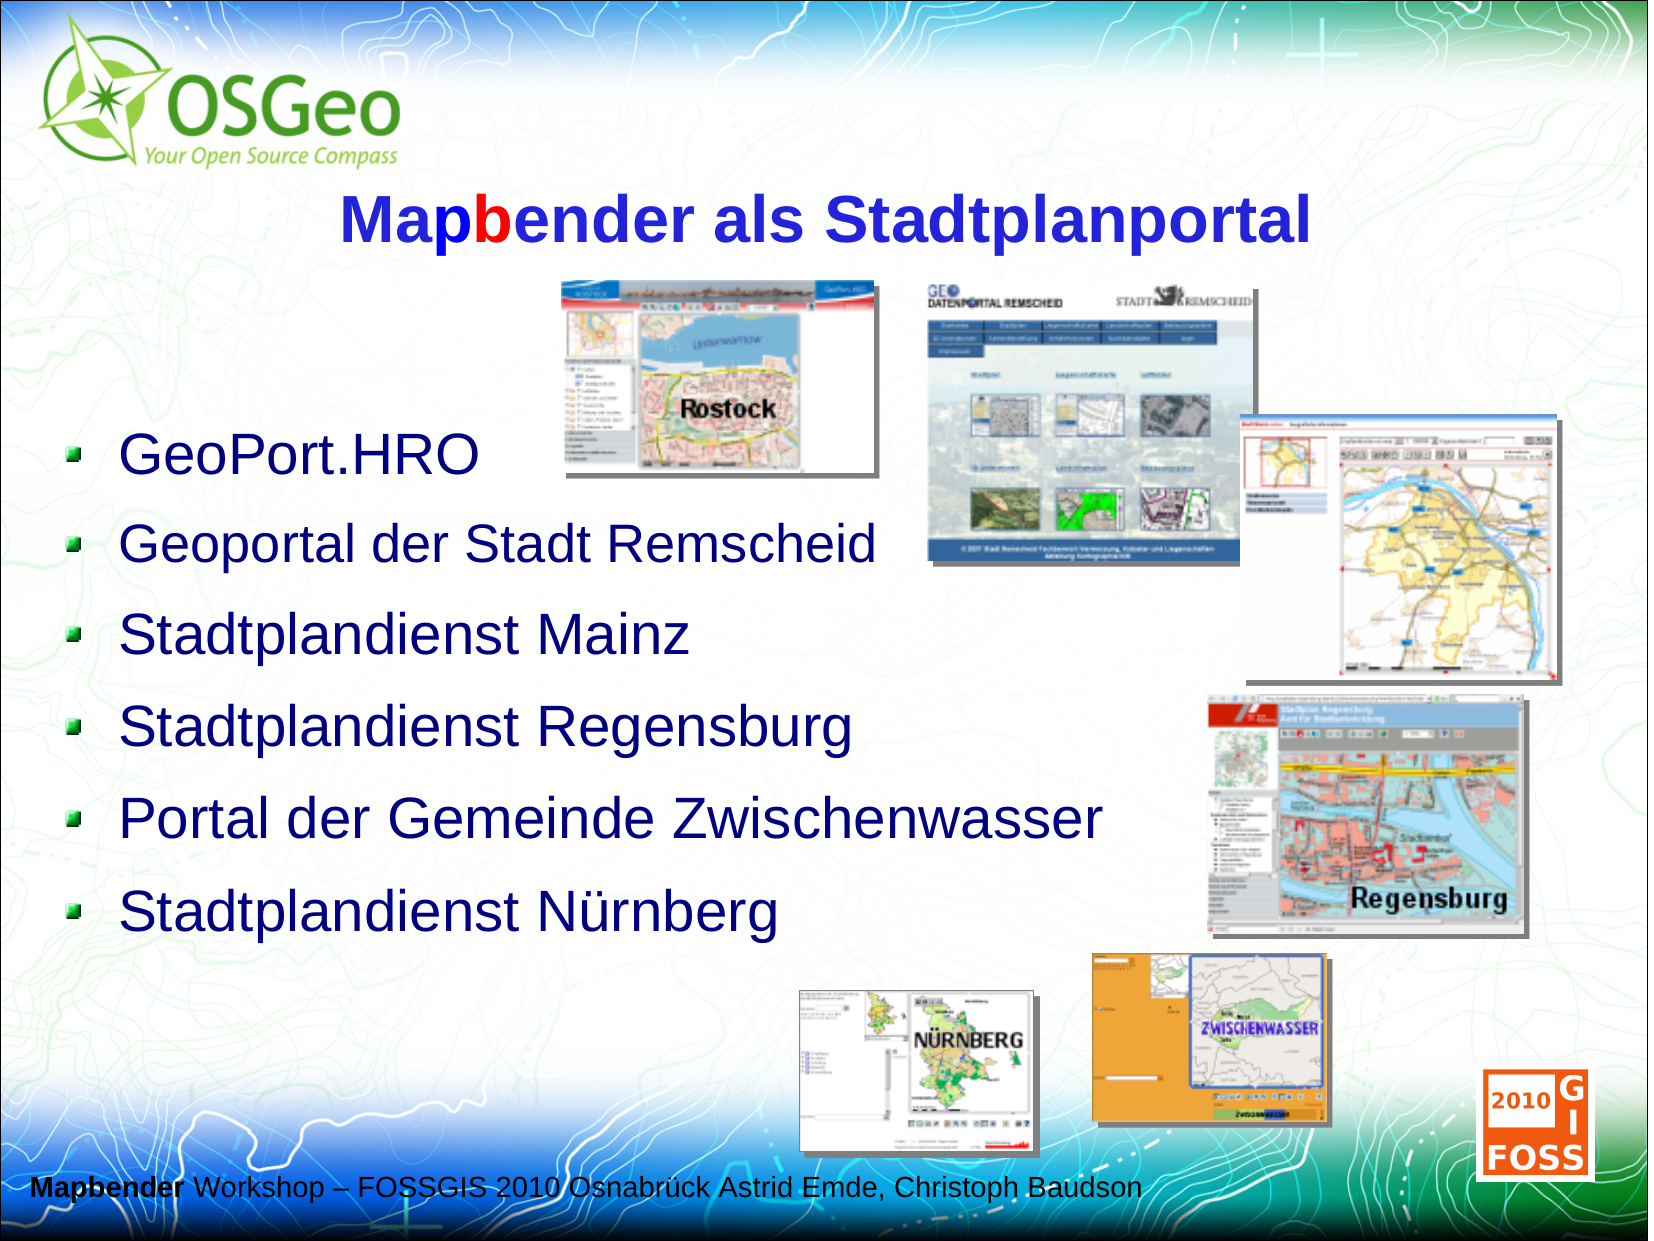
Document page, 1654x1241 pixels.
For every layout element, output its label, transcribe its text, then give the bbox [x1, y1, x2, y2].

picture [1, 1, 1647, 1240]
text_box [799, 991, 1033, 1152]
picture [1207, 694, 1524, 934]
title Mapbender als Stadtplanportal [82, 132, 1571, 308]
picture [1092, 953, 1327, 1123]
list GeoPort.HRO Geoportal der Stadt Remscheid Stadtplandienst Mainz Stadtplandienst Regensburg Portal der Gemeinde Zwischenwasser Stadtplandienst Nürnberg [47, 421, 1536, 1241]
